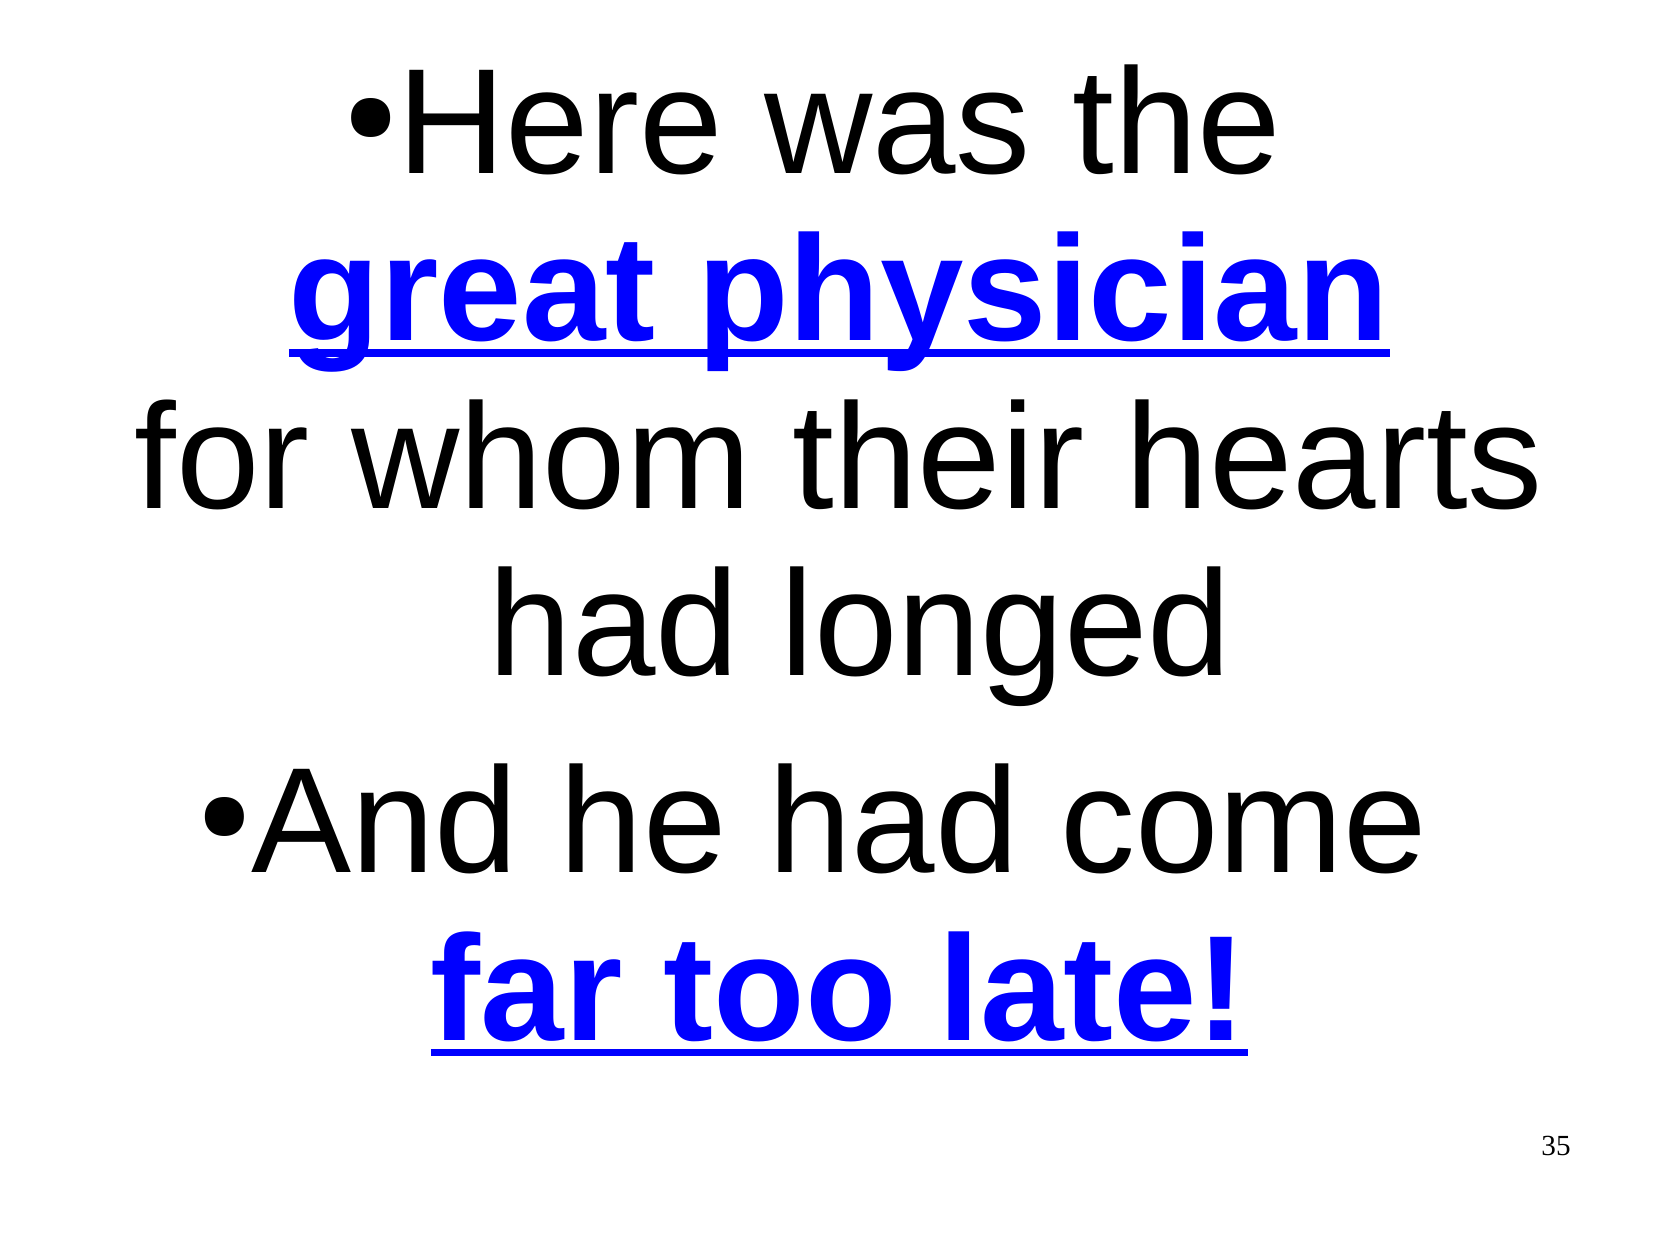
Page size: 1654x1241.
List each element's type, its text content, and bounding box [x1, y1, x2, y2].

list Here was the great physician for whom their hearts had longed And he had come far too late! [37, 37, 1613, 1201]
